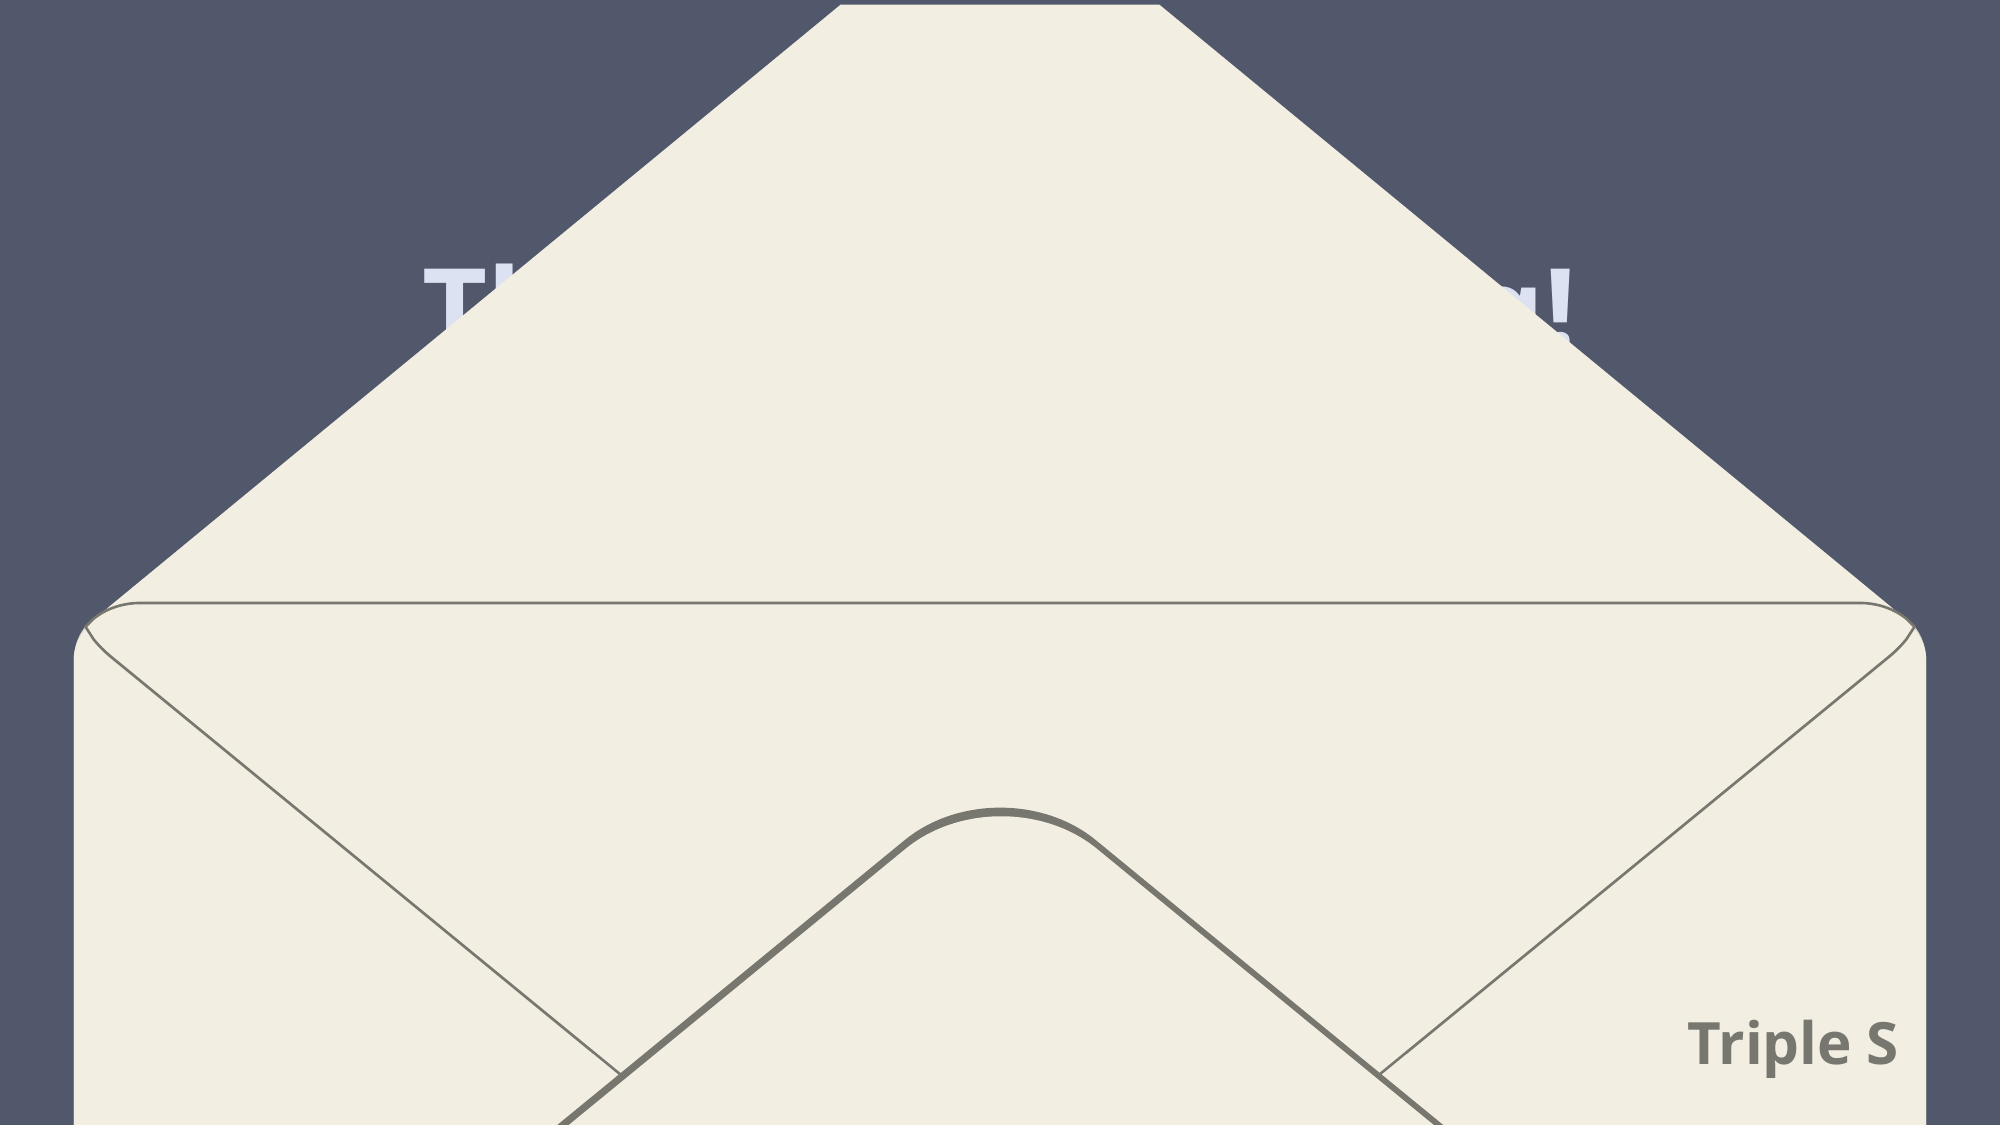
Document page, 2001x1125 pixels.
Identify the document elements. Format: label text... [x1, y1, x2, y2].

text_box Thanks for listening! [376, 229, 566, 379]
text_box Triple S [1672, 998, 1915, 1085]
text_box [73, 4, 1927, 1125]
text_box Thanks for listening! [1434, 229, 1624, 379]
